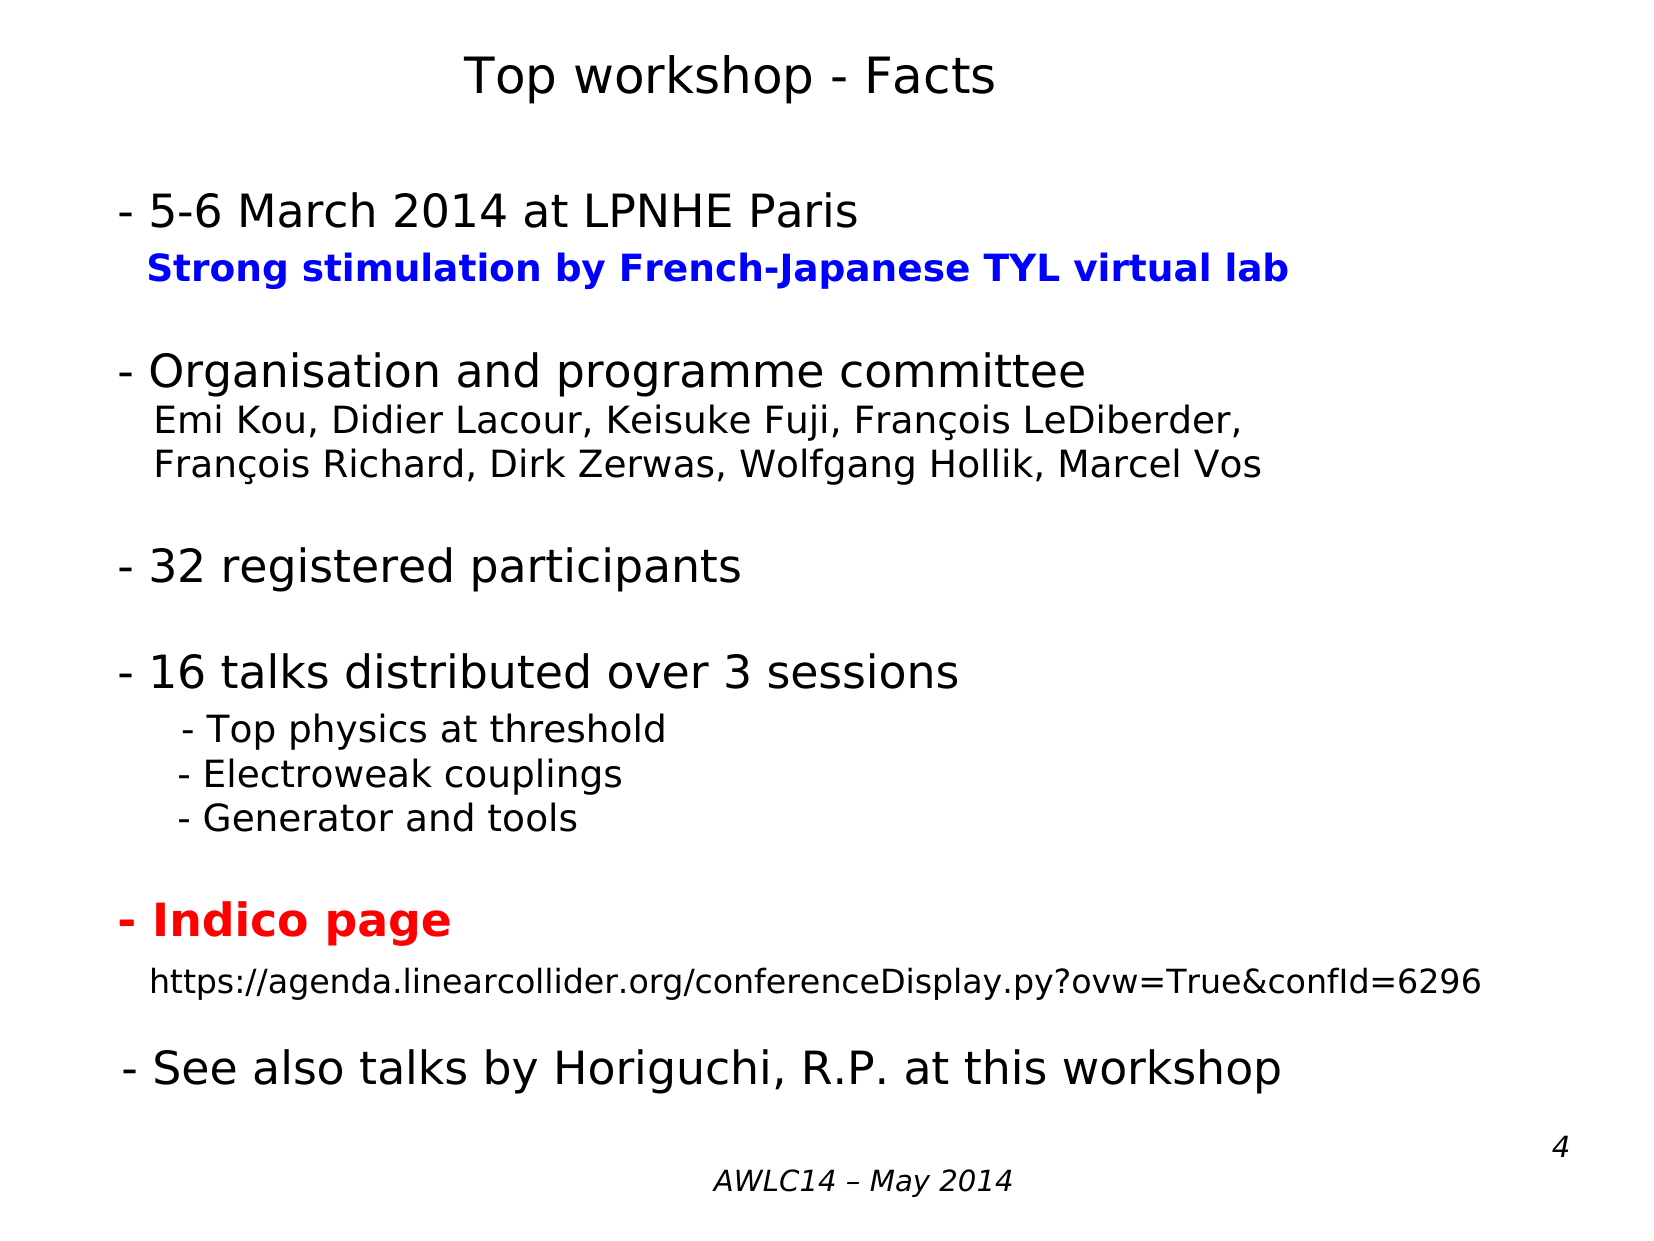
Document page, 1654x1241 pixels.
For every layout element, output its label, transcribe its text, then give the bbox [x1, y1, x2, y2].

text_box - See also talks by Horiguchi, R.P. at this workshop [106, 1034, 1292, 1156]
text_box - 5-6 March 2014 at LPNHE Paris Strong stimulation by French-Japanese TYL virtual lab - Organisation and programme committee Emi Kou, Didier Lacour, Keisuke Fuji, François LeDiberder, François Richard, Dirk Zerwas, Wolfgang Hollik, Marcel Vos - 32 registered participants - 16 talks distributed over 3 sessions - Top physics at threshold - Electroweak couplings - Generator and tools - Indico page https://agenda.linearcollider.org/conferenceDisplay.py?ovw=True&confId=6296 [102, 177, 1509, 1013]
text_box Top workshop - Facts [450, 39, 999, 113]
